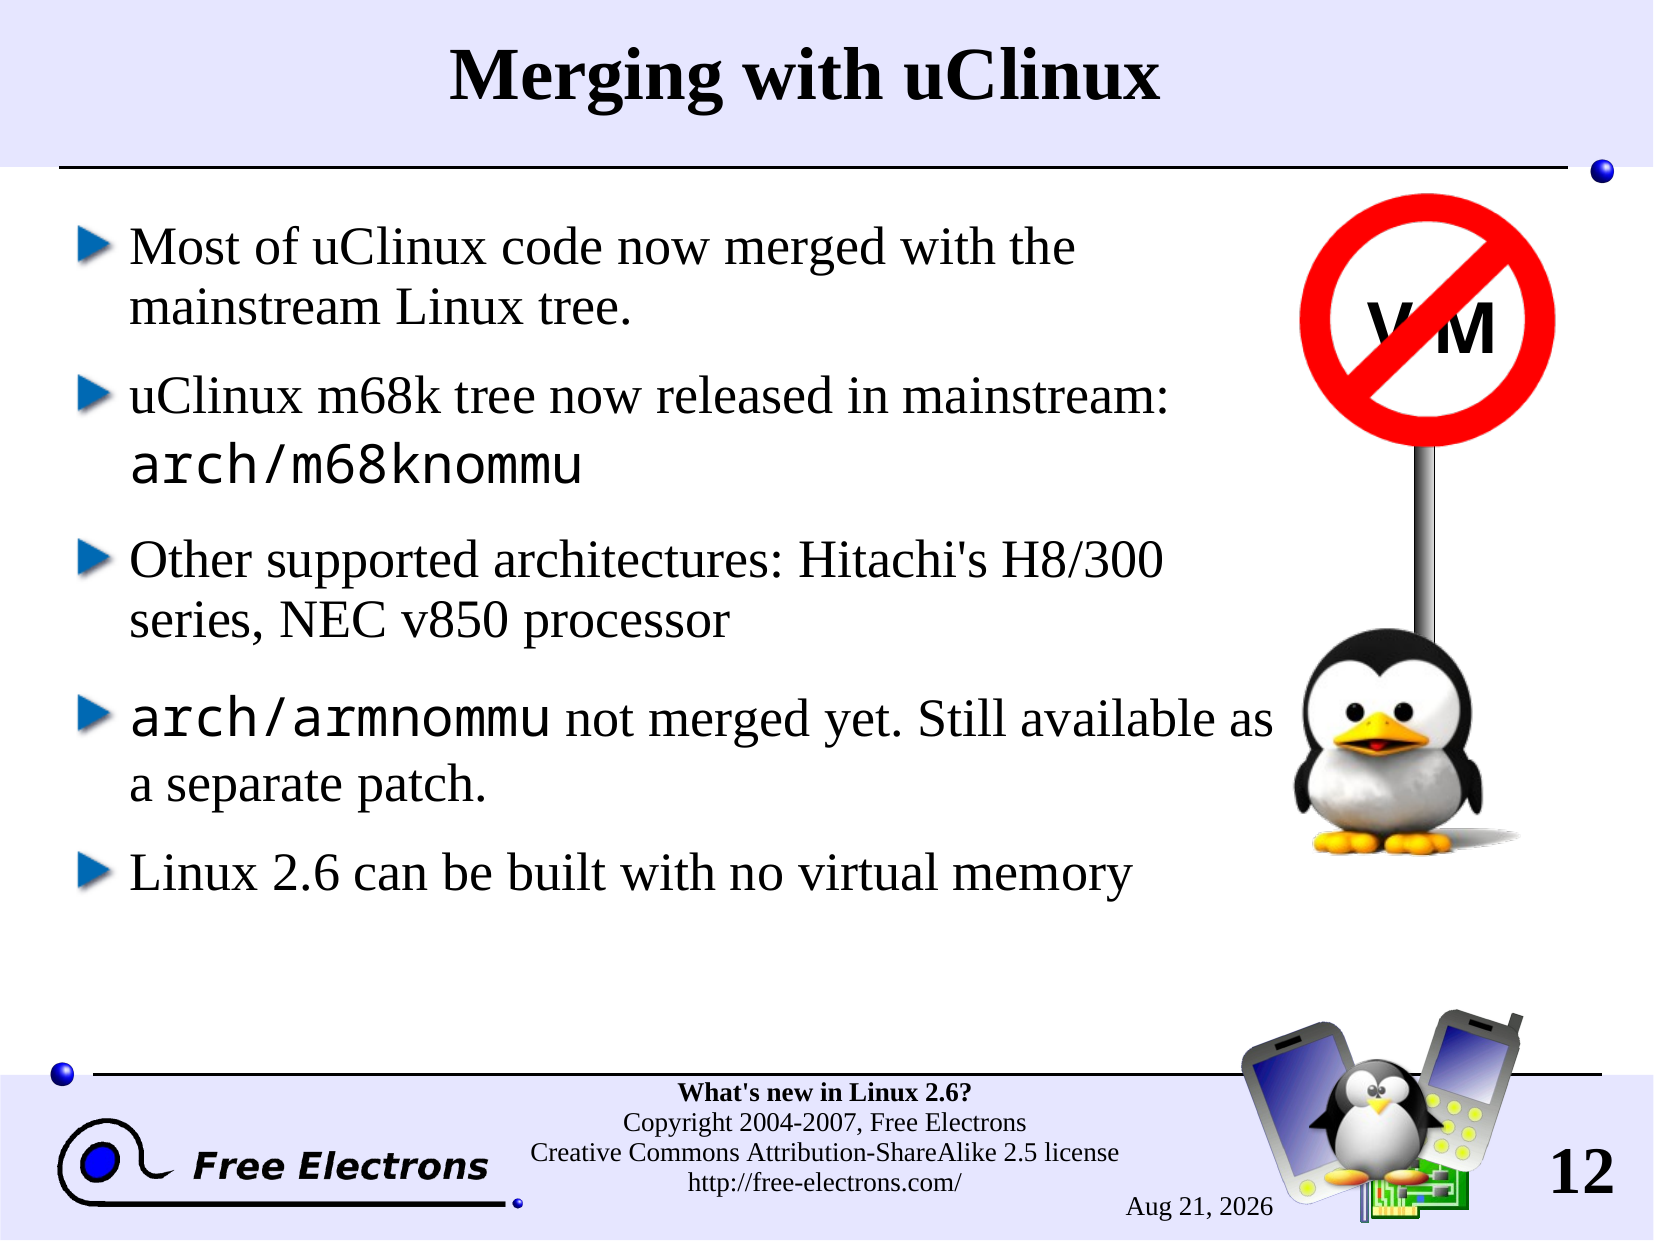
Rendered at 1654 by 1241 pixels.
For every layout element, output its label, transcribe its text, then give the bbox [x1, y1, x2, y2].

text_box [1414, 451, 1435, 581]
title Merging with uClinux [60, 25, 1551, 124]
picture [1208, 581, 1567, 939]
picture [1295, 191, 1559, 451]
picture [50, 1107, 527, 1216]
list Most of uClinux code now merged with the mainstream Linux tree. uClinux m68k tree now released in mainstream: arch/m68knommu Other supported architectures: Hitachi's H8/300 series, NEC v850 processor arch/armnommu not merged yet. Still available as a separate patch. Linux 2.6 can be built with no virtual memory [58, 216, 1291, 1067]
picture [1231, 983, 1538, 1241]
